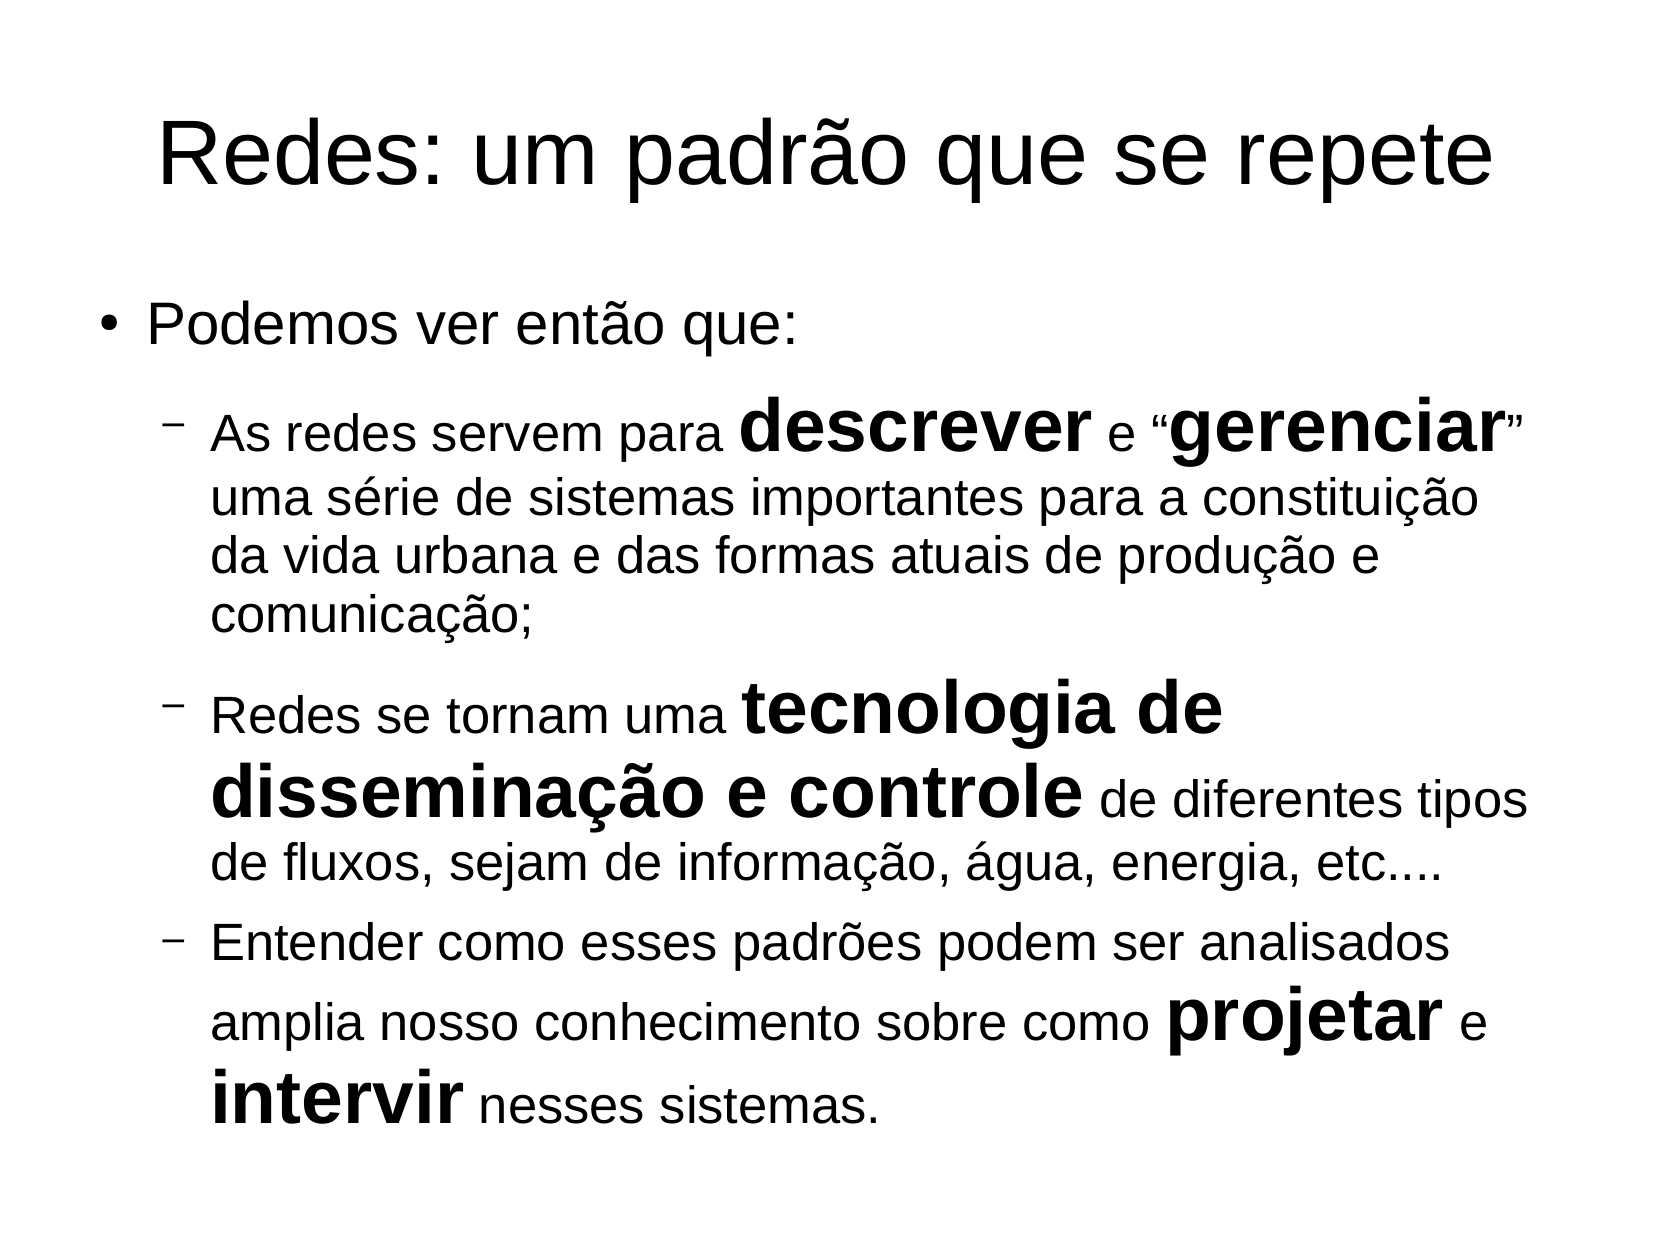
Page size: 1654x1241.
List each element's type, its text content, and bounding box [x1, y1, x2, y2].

list Podemos ver então que: As redes servem para descrever e “gerenciar” uma série de sistemas importantes para a constituição da vida urbana e das formas atuais de produção e comunicação; Redes se tornam uma tecnologia de disseminação e controle de diferentes tipos de fluxos, sejam de informação, água, energia, etc.... Entender como esses padrões podem ser analisados amplia nosso conhecimento sobre como projetar e intervir nesses sistemas. [82, 290, 1538, 1193]
title Redes: um padrão que se repete [82, 49, 1571, 257]
